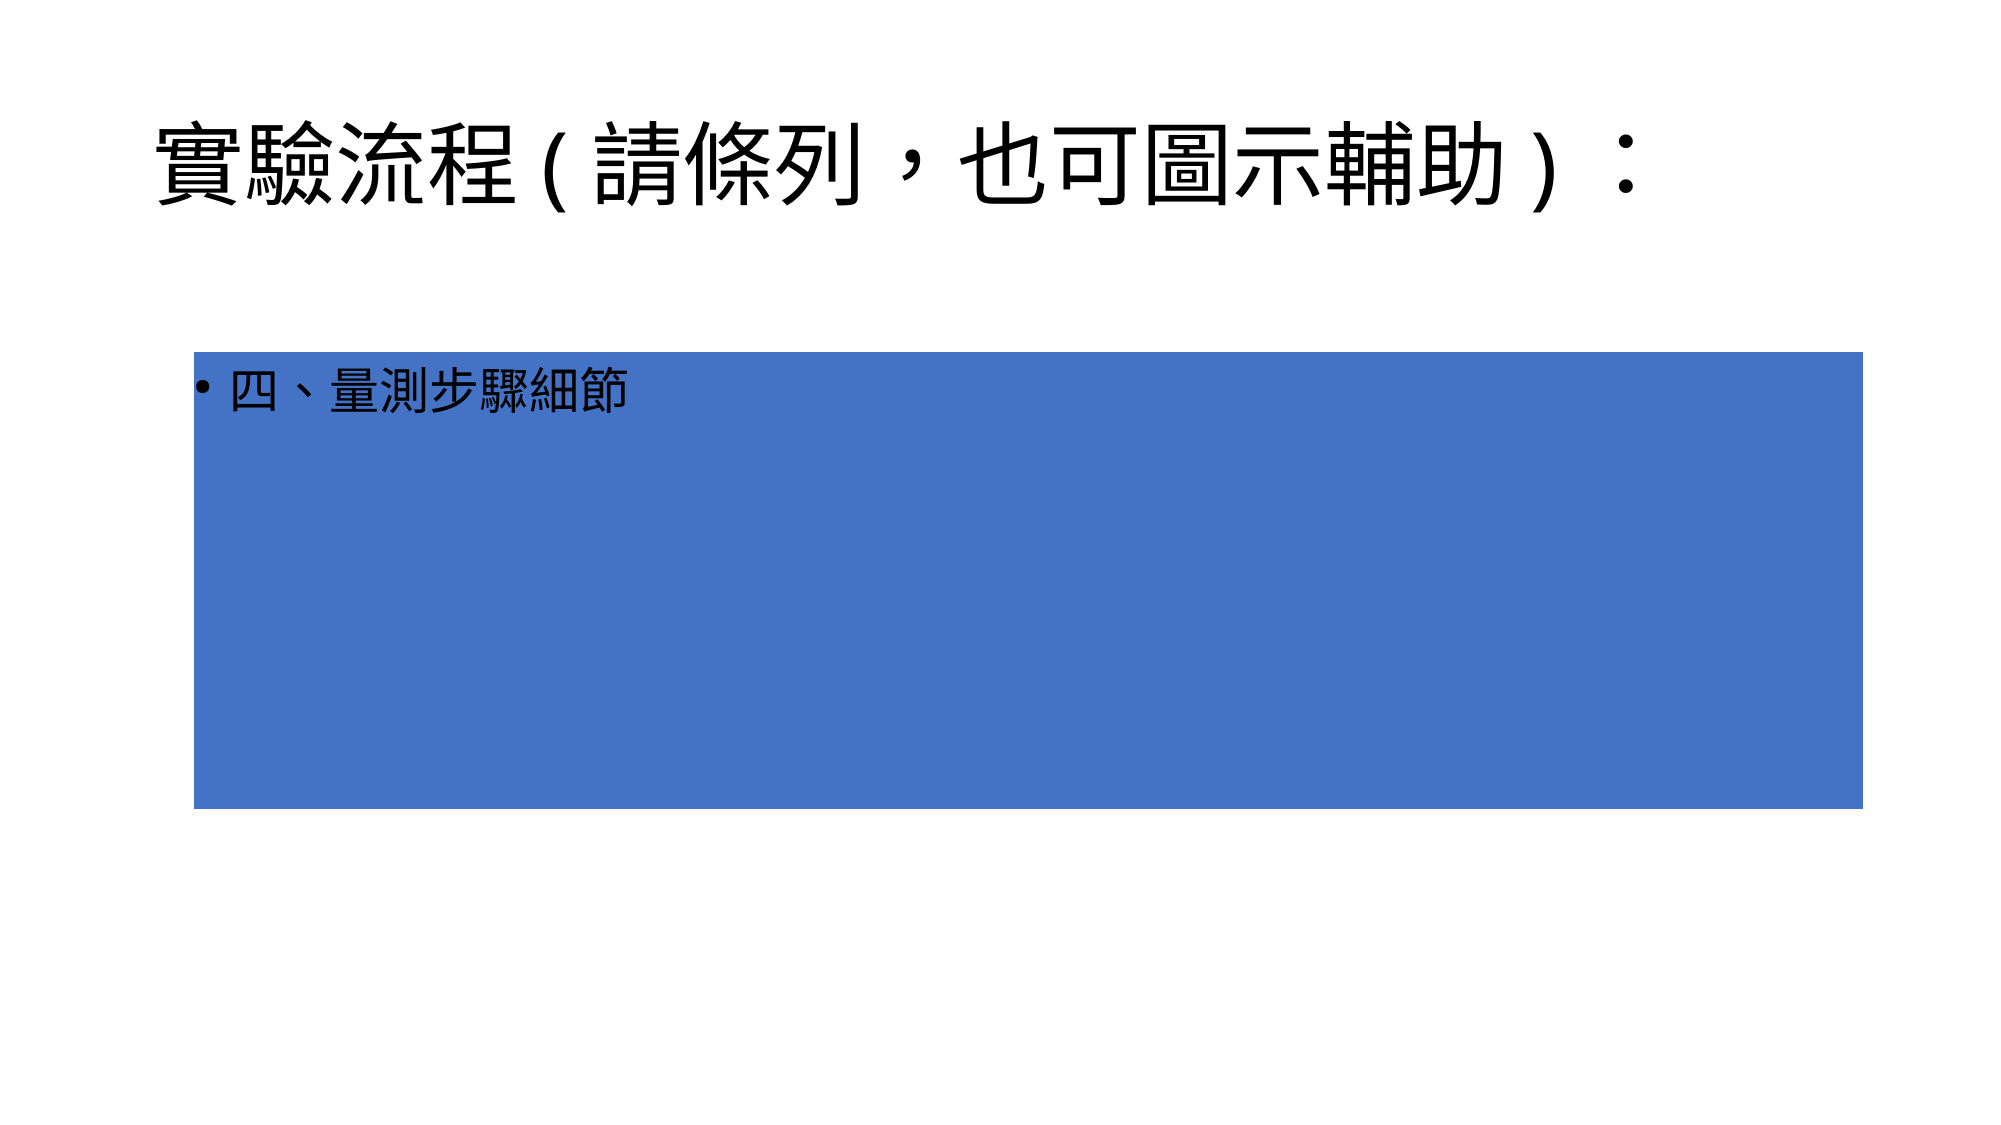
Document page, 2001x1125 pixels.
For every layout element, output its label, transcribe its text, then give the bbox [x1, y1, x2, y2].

table_header 四、量測步驟細節 [194, 352, 1863, 809]
title 實驗流程(請條列，也可圖示輔助)： [137, 59, 1863, 278]
